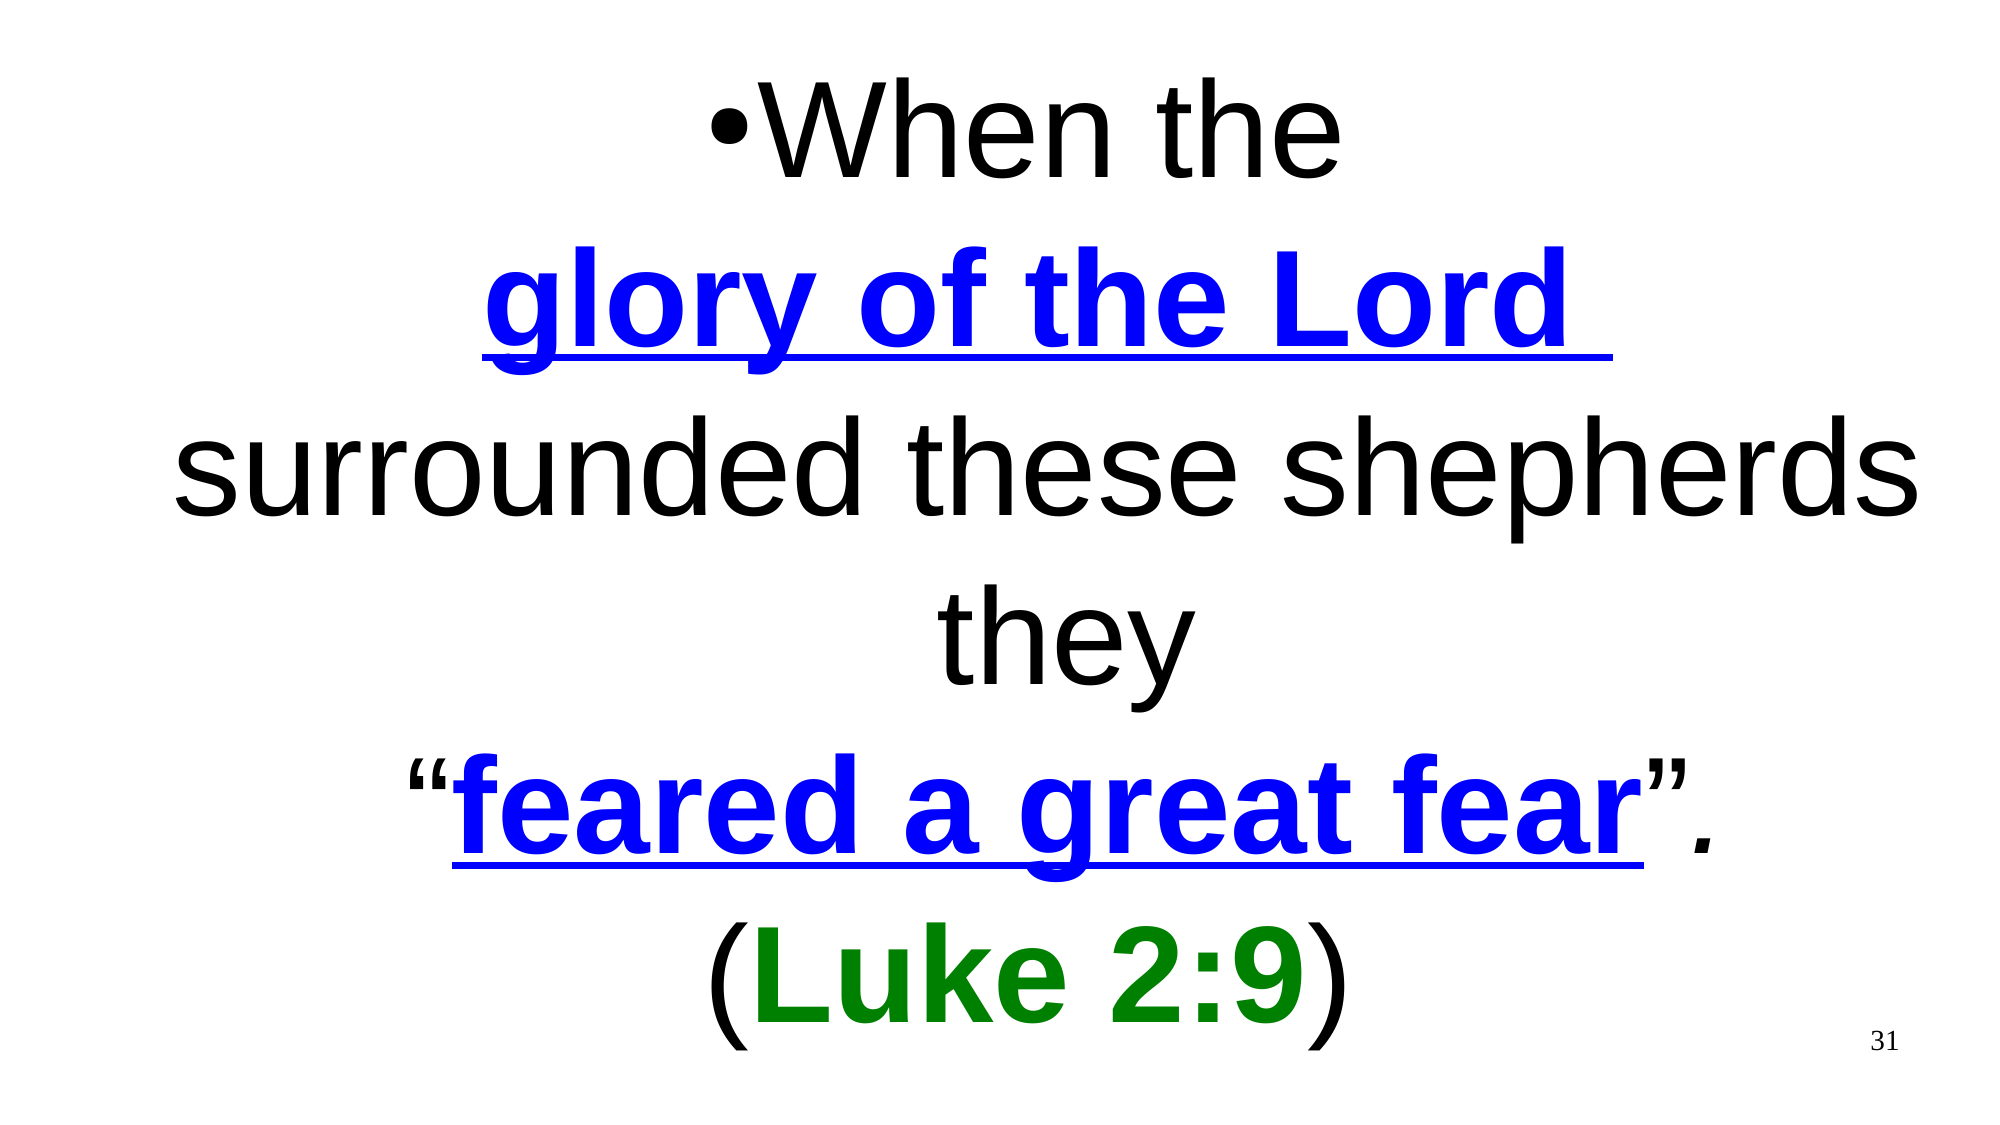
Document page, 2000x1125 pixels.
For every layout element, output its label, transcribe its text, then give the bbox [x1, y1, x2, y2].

list When the glory of the Lord surrounded these shepherds they “feared a great fear”. (Luke 2:9) [37, 37, 1988, 1088]
